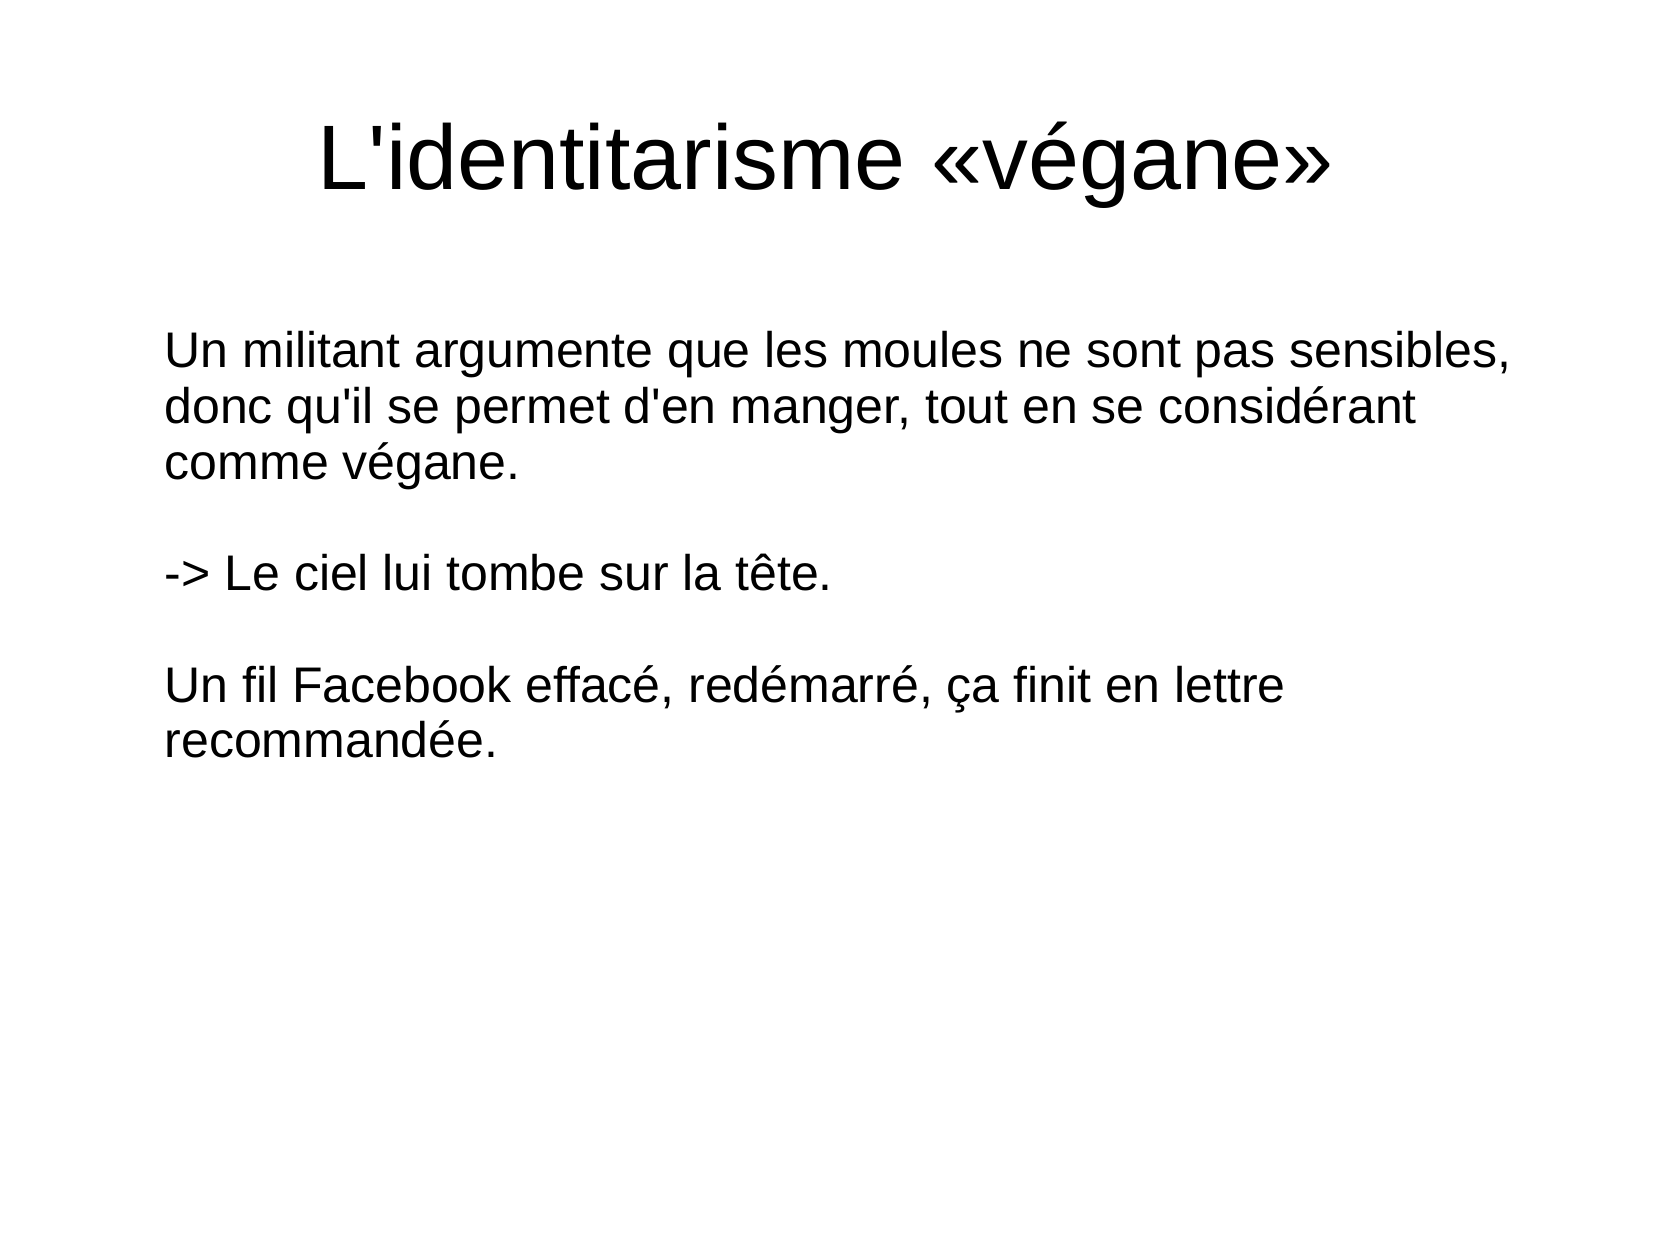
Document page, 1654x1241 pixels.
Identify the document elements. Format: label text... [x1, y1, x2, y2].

title L'identitarisme «végane» [82, 49, 1571, 257]
text_box Un militant argumente que les moules ne sont pas sensibles, donc qu'il se permet d'en manger, tout en se considérant comme végane. -> Le ciel lui tombe sur la tête. Un fil Facebook effacé, redémarré, ça finit en lettre recommandée. [150, 315, 1528, 776]
